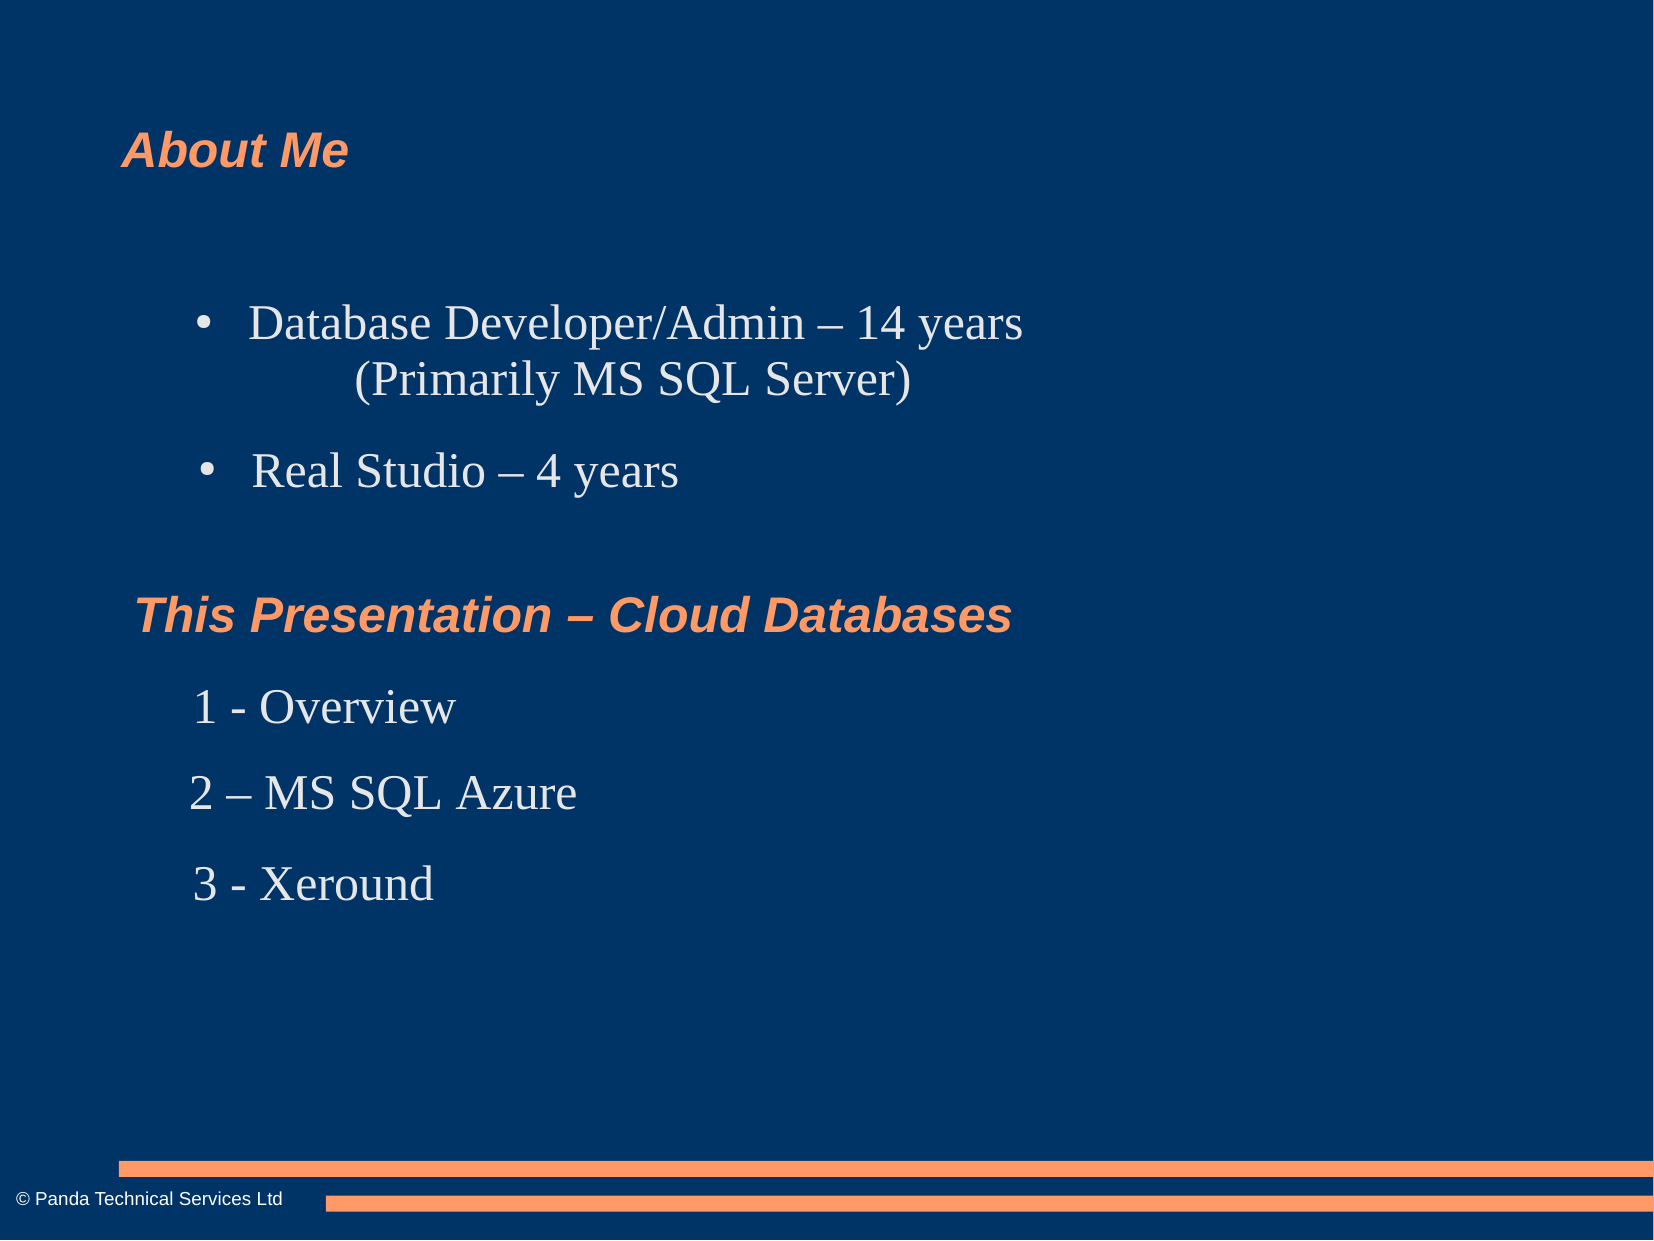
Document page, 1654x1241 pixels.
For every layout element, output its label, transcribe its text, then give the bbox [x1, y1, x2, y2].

text_box © Panda Technical Services Ltd [1, 1181, 297, 1218]
list Database Developer/Admin – 14 years (Primarily MS SQL Server) [177, 295, 1178, 406]
list Real Studio – 4 years [180, 442, 1182, 505]
list 2 – MS SQL Azure [118, 764, 1119, 827]
title About Me [121, 46, 1534, 254]
list 1 - Overview [121, 679, 1123, 741]
list 3 - Xeround [121, 856, 1123, 919]
list This Presentation – Cloud Databases [62, 587, 1063, 650]
